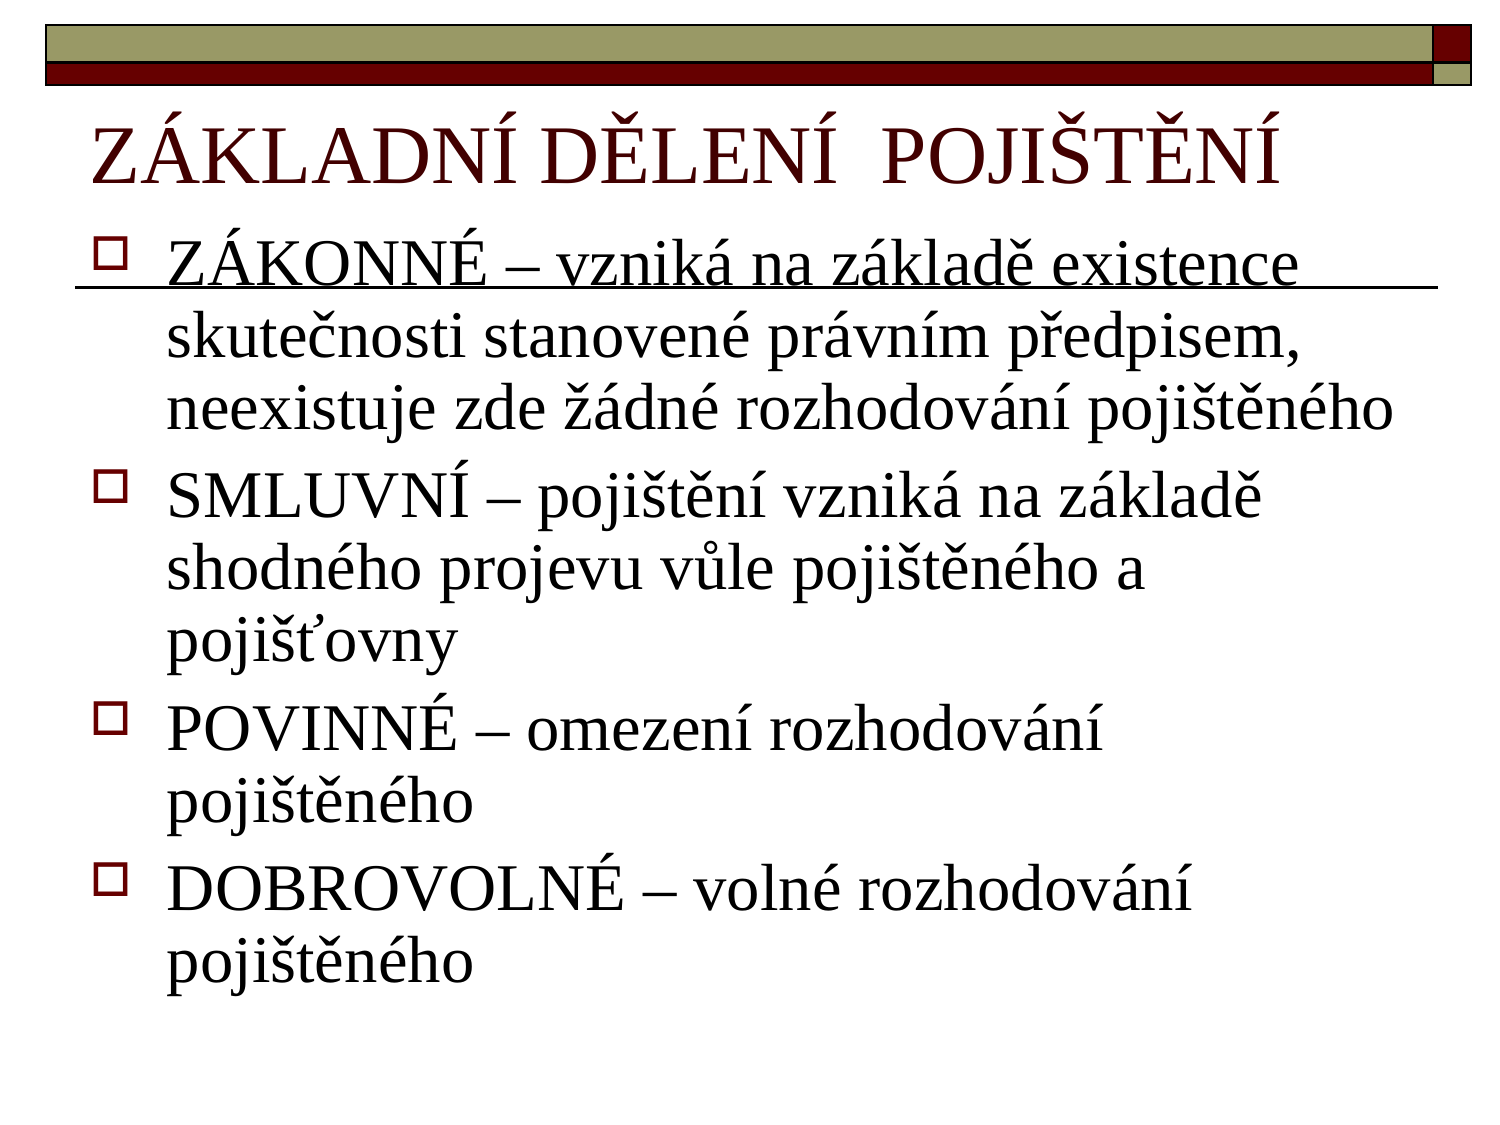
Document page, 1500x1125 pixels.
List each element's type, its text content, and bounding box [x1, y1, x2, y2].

list ZÁKONNÉ – vzniká na základě existence skutečnosti stanovené právním předpisem, neexistuje zde žádné rozhodování pojištěného SMLUVNÍ – pojištění vzniká na základě shodného projevu vůle pojištěného a pojišťovny POVINNÉ – omezení rozhodování pojištěného DOBROVOLNÉ – volné rozhodování pojištěného [75, 220, 1426, 1059]
title ZÁKLADNÍ DĚLENÍ POJIŠTĚNÍ [75, 87, 1426, 208]
